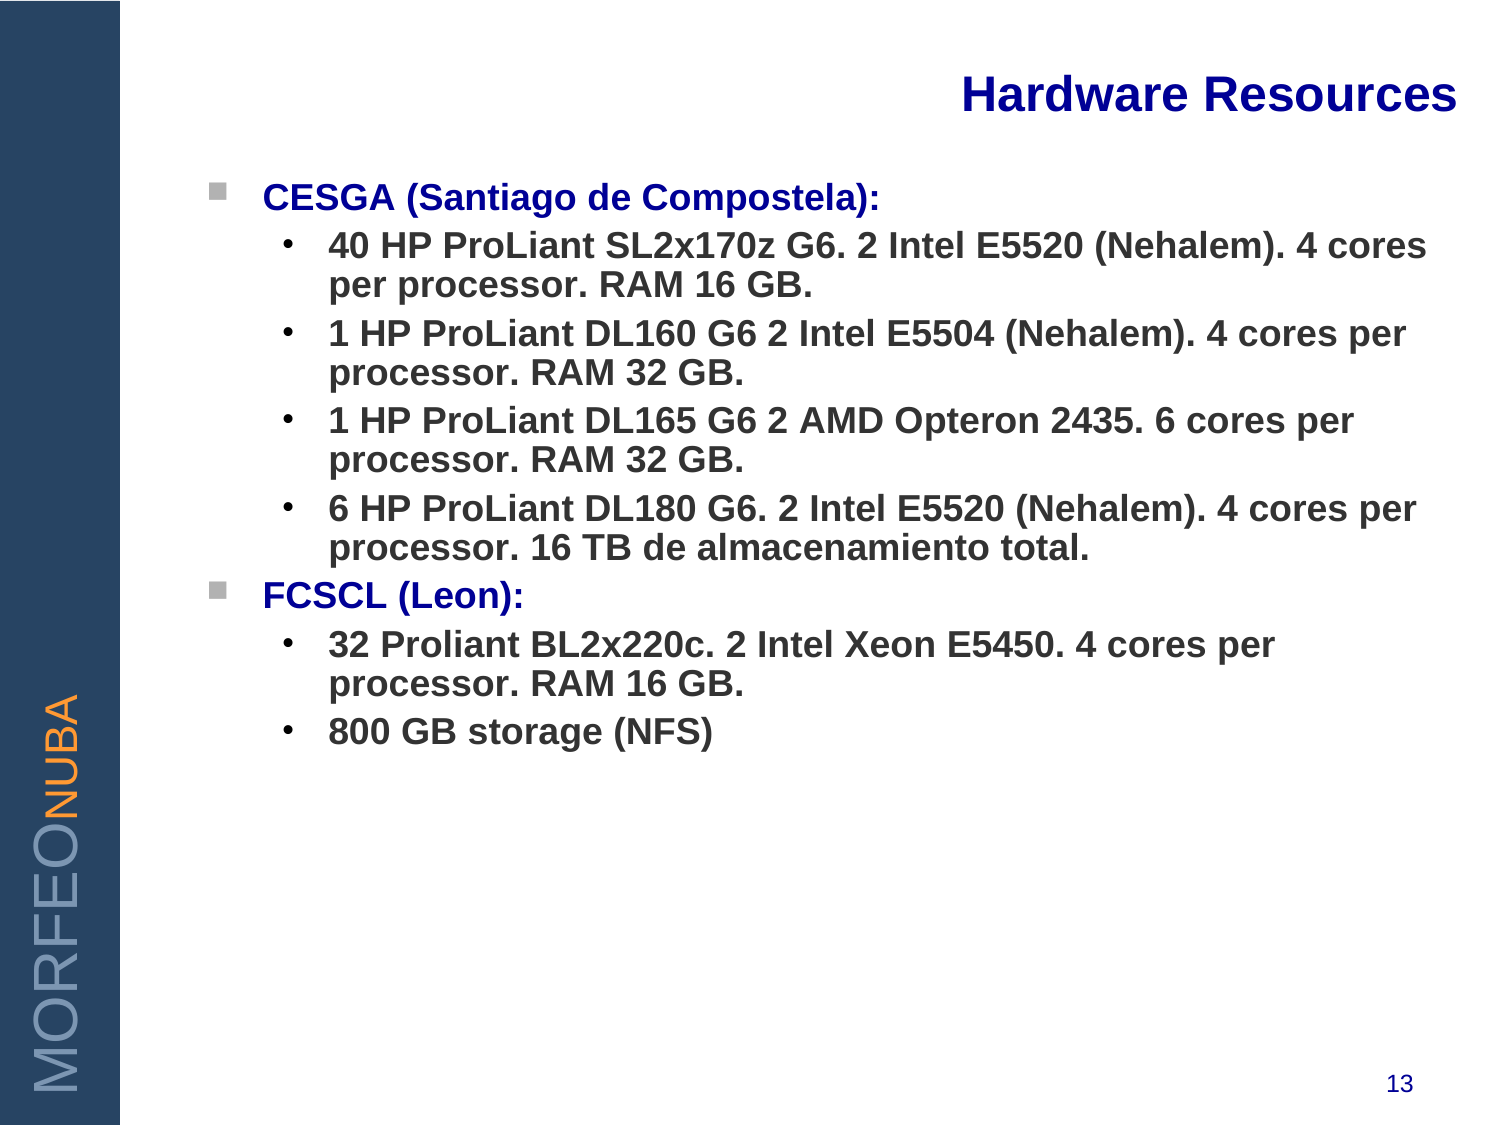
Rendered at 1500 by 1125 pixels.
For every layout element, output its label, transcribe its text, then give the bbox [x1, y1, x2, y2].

text_box <número> [1354, 1062, 1429, 1125]
text_box Hardware Resources [395, 37, 1459, 150]
text_box CESGA (Santiago de Compostela): 40 HP ProLiant SL2x170z G6. 2 Intel E5520 (Nehalem). 4 cores per processor. RAM 16 GB. 1 HP ProLiant DL160 G6 2 Intel E5504 (Nehalem). 4 cores per processor. RAM 32 GB. 1 HP ProLiant DL165 G6 2 AMD Opteron 2435. 6 cores per processor. RAM 32 GB. 6 HP ProLiant DL180 G6. 2 Intel E5520 (Nehalem). 4 cores per processor. 16 TB de almacenamiento total. FCSCL (Leon): 32 Proliant BL2x220c. 2 Intel Xeon E5450. 4 cores per processor. RAM 16 GB. 800 GB storage (NFS) [206, 176, 1455, 1004]
